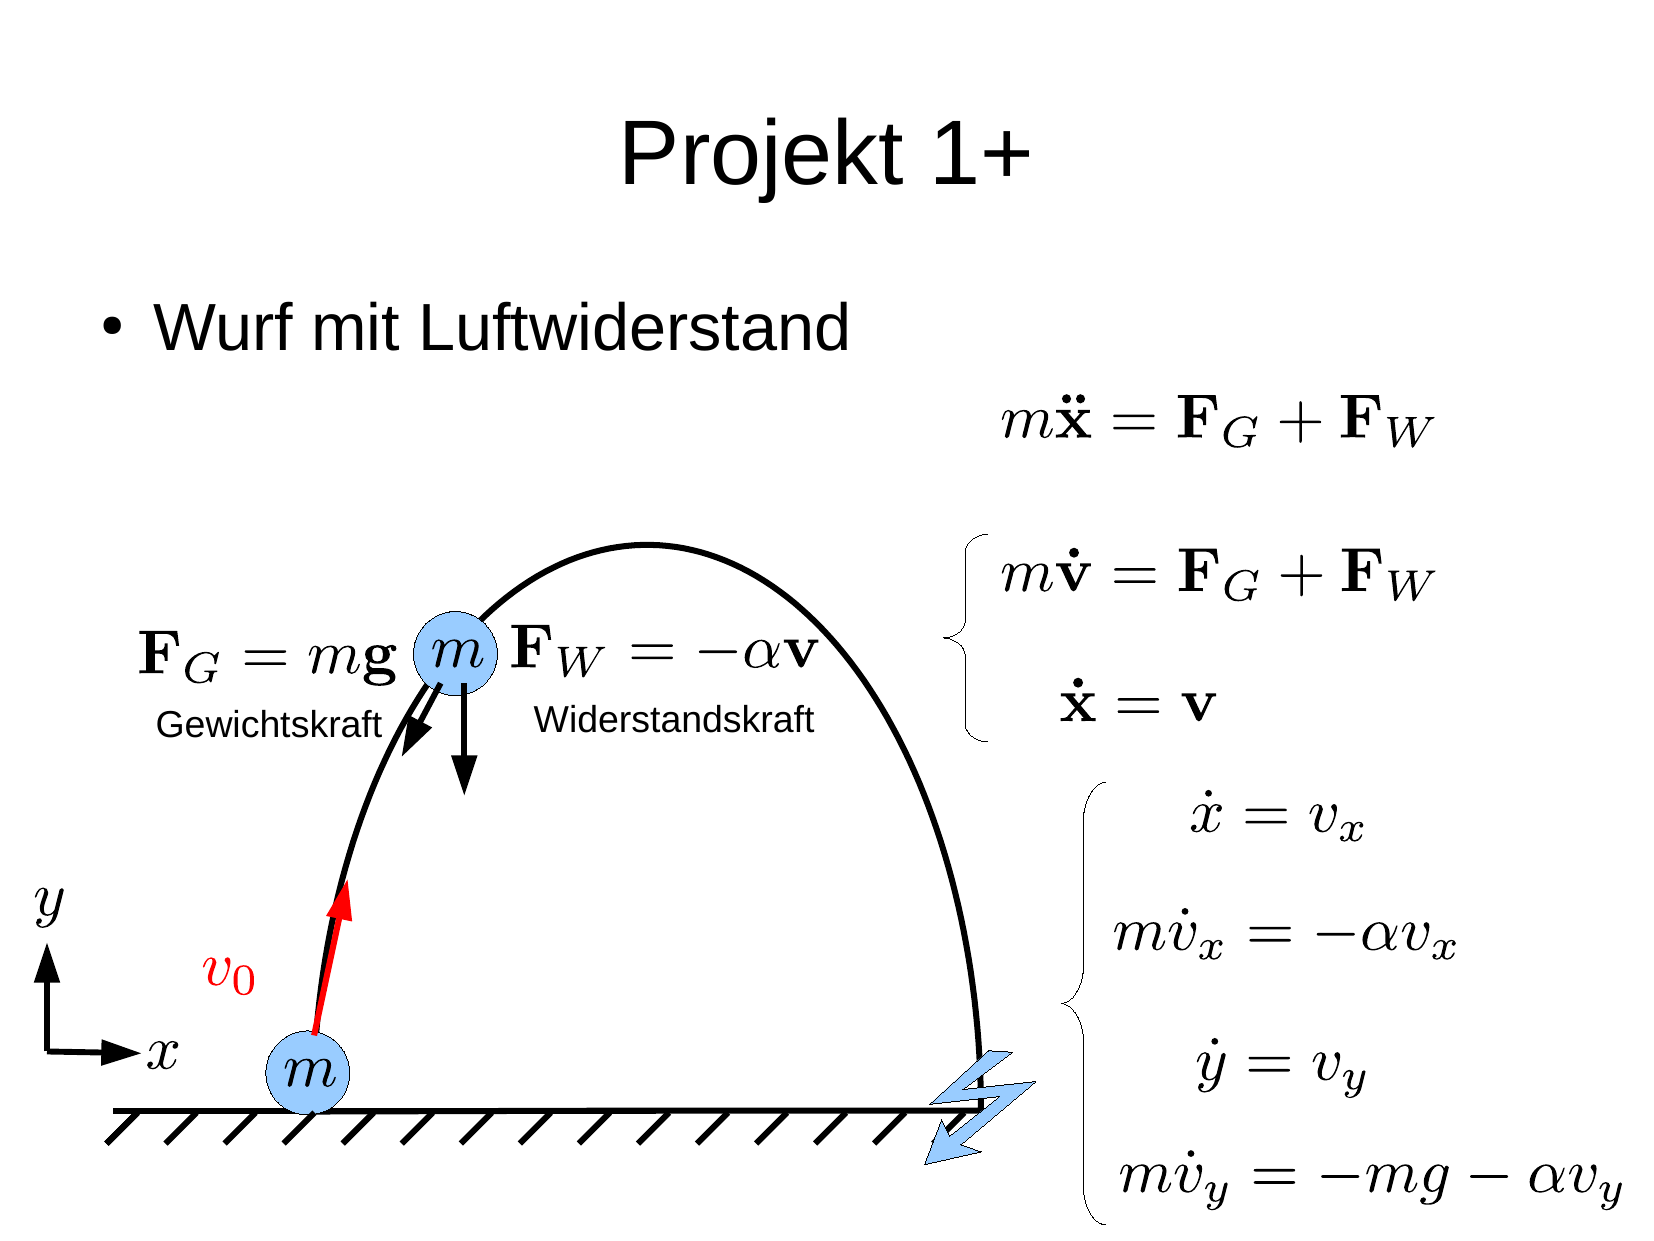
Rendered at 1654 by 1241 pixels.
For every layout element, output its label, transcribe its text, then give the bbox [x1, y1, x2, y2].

text_box [33, 887, 66, 928]
text_box Gewichtskraft [140, 696, 398, 754]
text_box [1059, 677, 1219, 722]
text_box [1112, 907, 1459, 960]
text_box [145, 1040, 182, 1070]
text_box [136, 630, 399, 686]
text_box [1118, 1150, 1625, 1211]
text_box [322, 918, 335, 979]
text_box [1194, 1037, 1368, 1099]
text_box [999, 547, 1439, 602]
text_box [201, 957, 257, 996]
text_box [265, 544, 1036, 1165]
text_box Widerstandskraft [518, 690, 830, 748]
list Wurf mit Luftwiderstand [82, 290, 1571, 1094]
title Projekt 1+ [82, 56, 1571, 250]
text_box [1188, 789, 1367, 842]
text_box [999, 394, 1438, 448]
